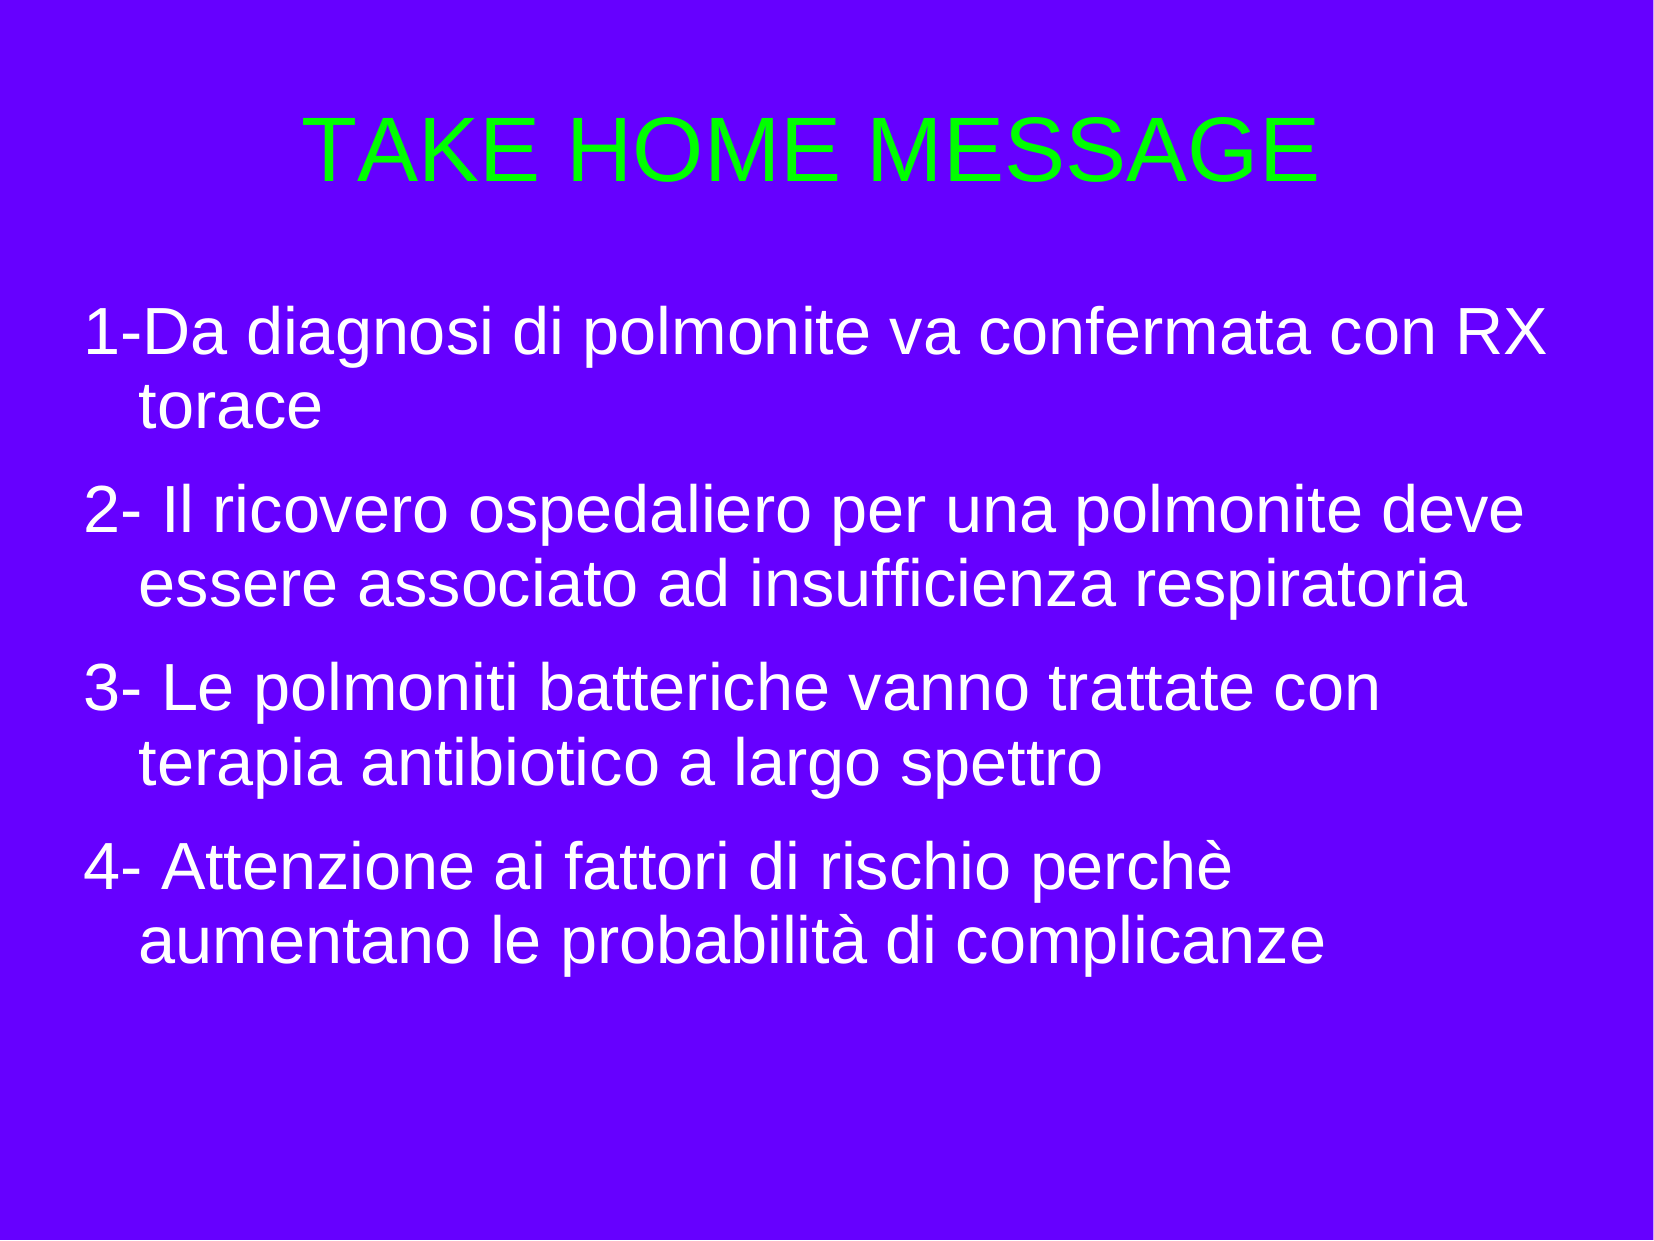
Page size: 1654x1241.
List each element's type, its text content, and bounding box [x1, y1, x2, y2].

title TAKE HOME MESSAGE [82, 48, 1567, 253]
list 1-Da diagnosi di polmonite va confermata con RX torace 2- Il ricovero ospedaliero per una polmonite deve essere associato ad insufficienza respiratoria 3- Le polmoniti batteriche vanno trattate con terapia antibiotico a largo spettro 4- Attenzione ai fattori di rischio perchè aumentano le probabilità di complicanze [82, 290, 1567, 1105]
